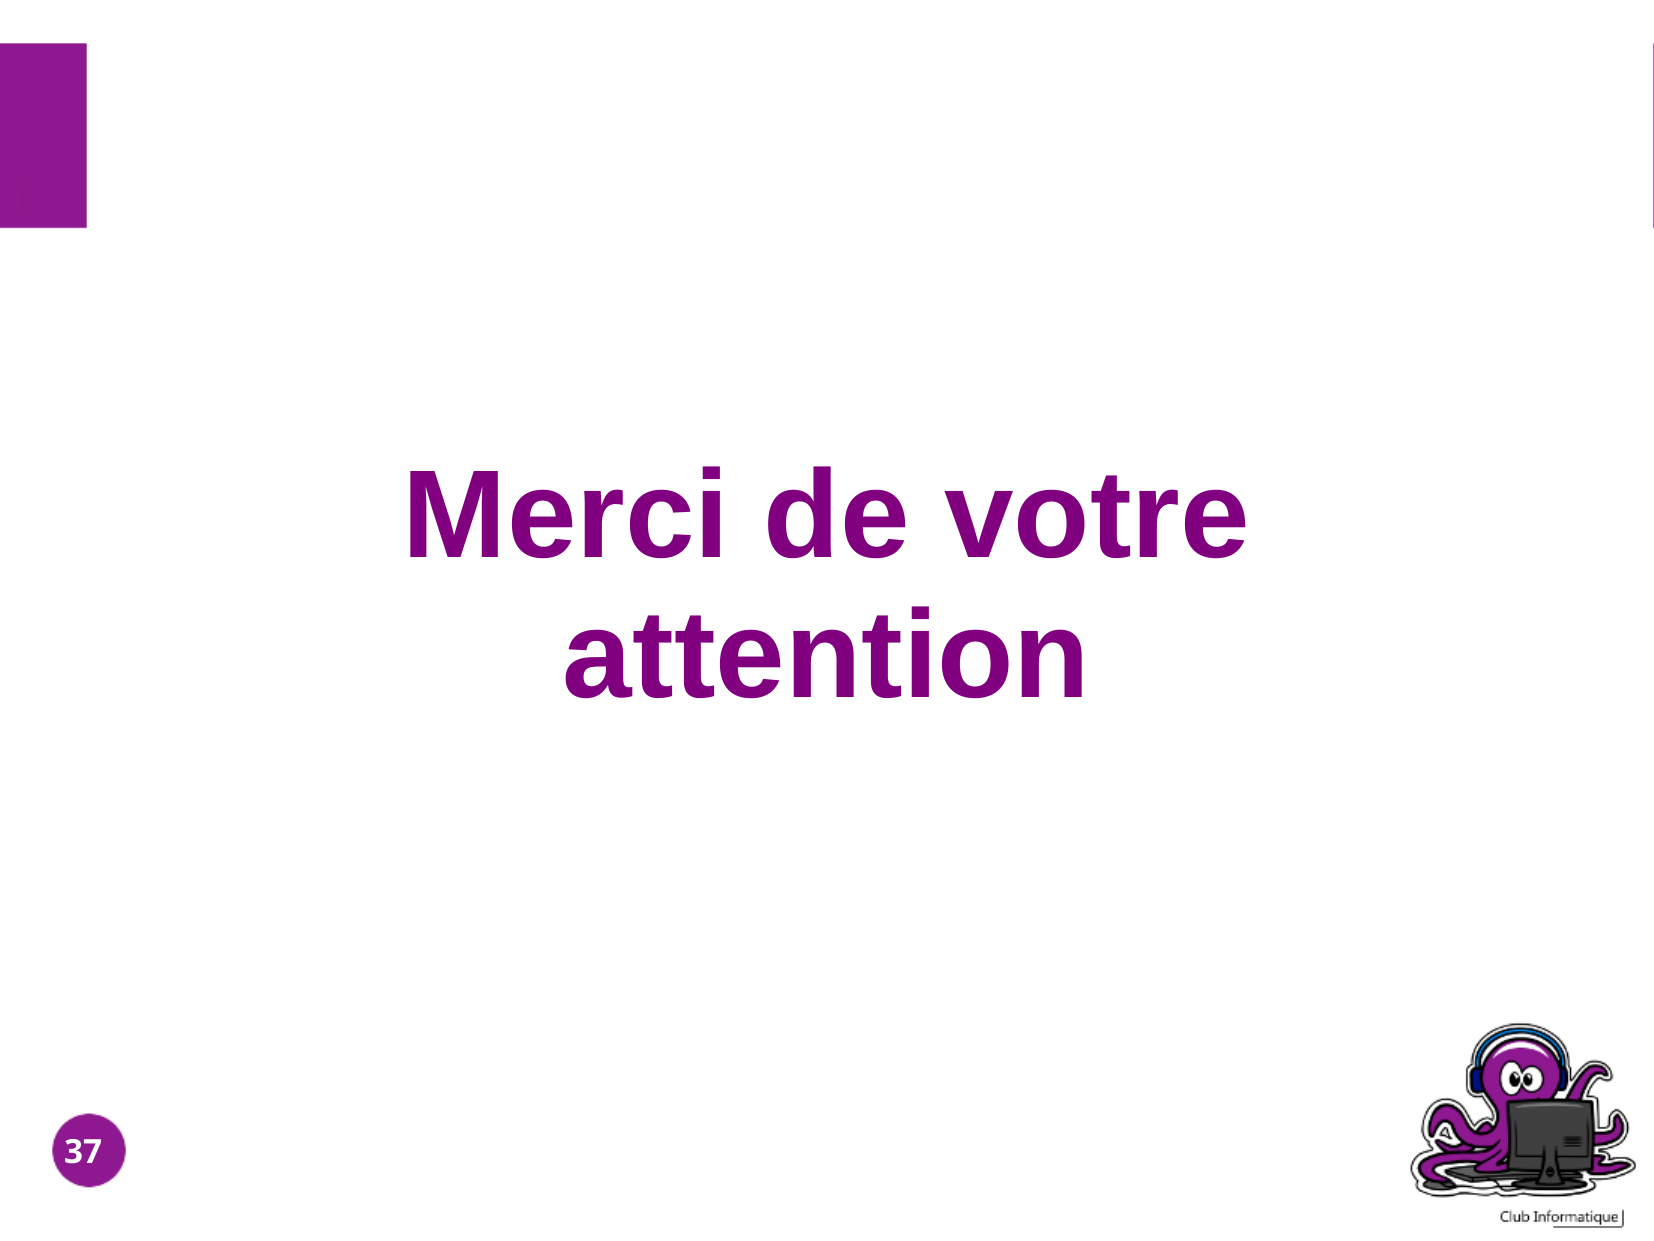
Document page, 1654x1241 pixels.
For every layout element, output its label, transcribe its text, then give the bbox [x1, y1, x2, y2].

text_box Merci de votre attention [307, 437, 1347, 732]
picture [0, 0, 1654, 1241]
